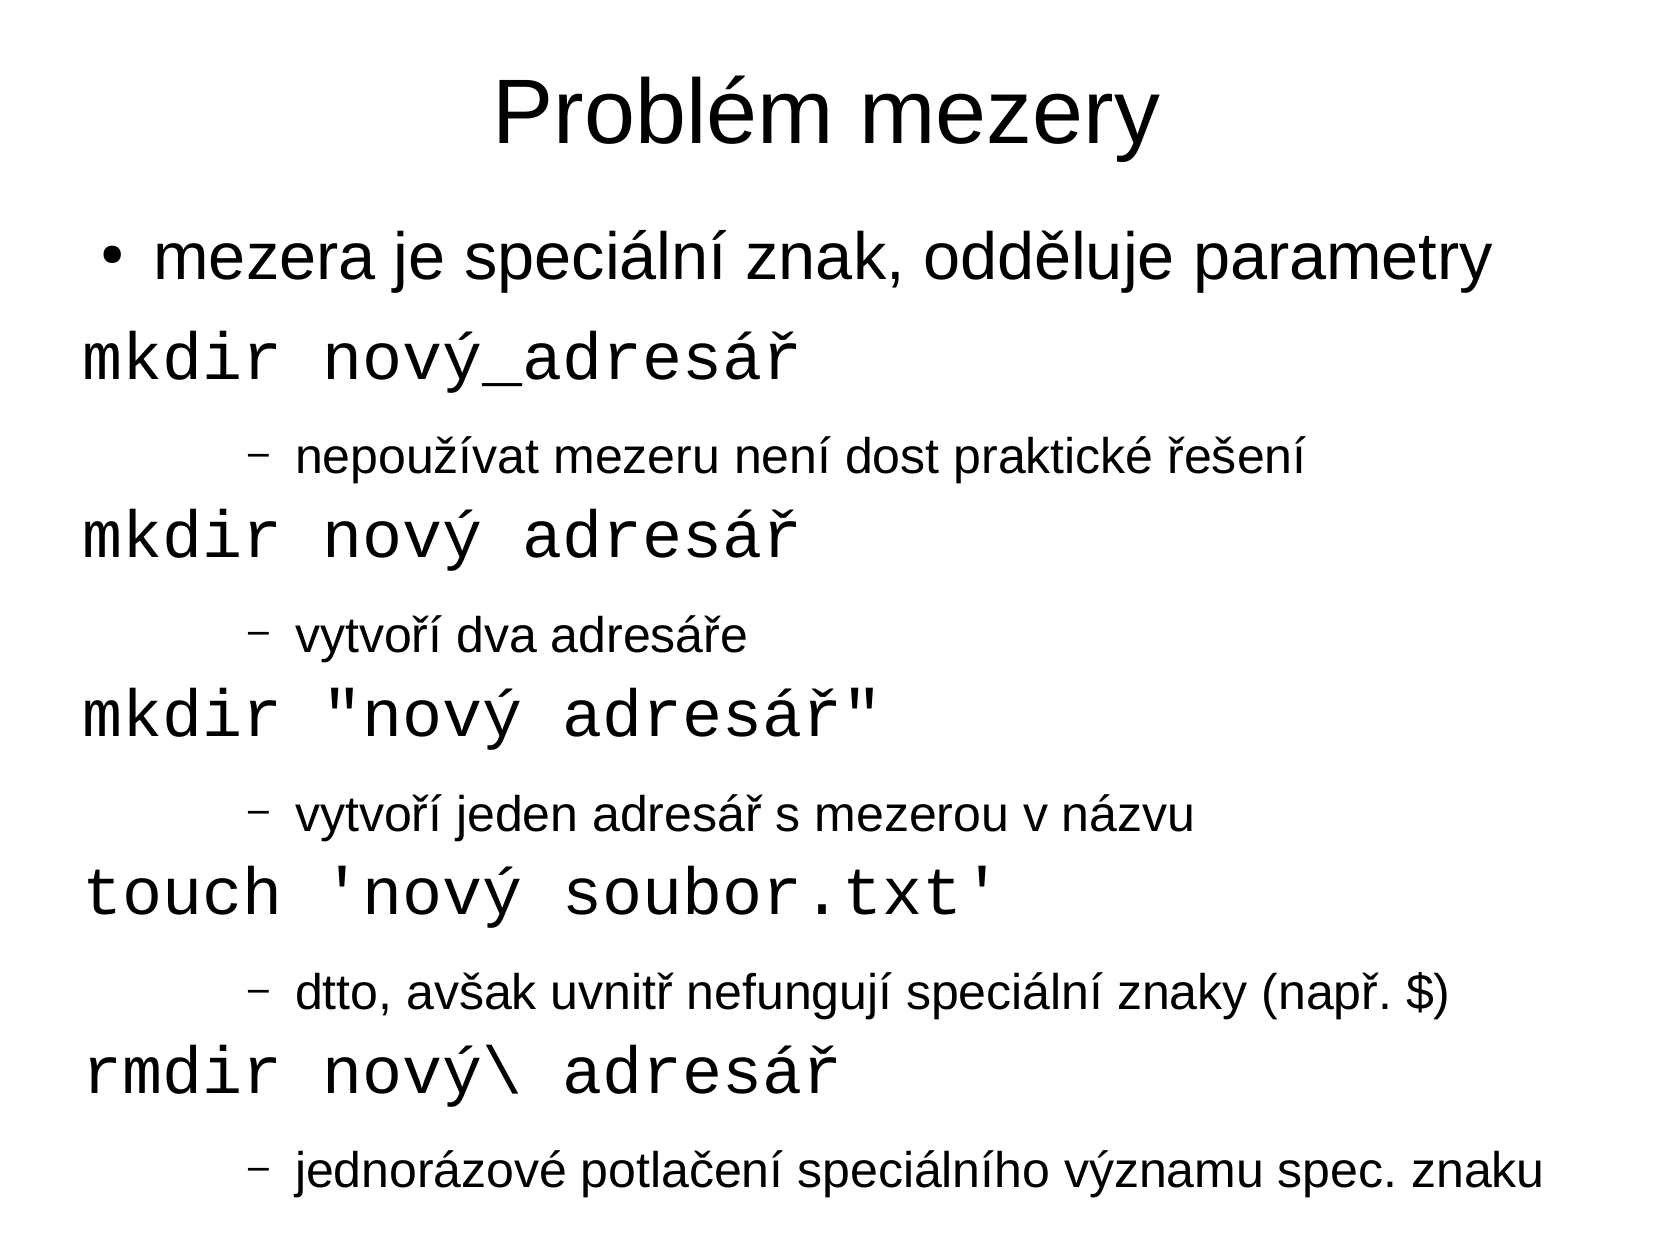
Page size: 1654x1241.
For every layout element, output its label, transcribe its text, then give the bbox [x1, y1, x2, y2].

title Problém mezery [82, 15, 1571, 208]
list mezera je speciální znak, odděluje parametry mkdir nový_adresář nepoužívat mezeru není dost praktické řešení mkdir nový adresář vytvoří dva adresáře mkdir "nový adresář" vytvoří jeden adresář s mezerou v názvu touch 'nový soubor.txt' dtto, avšak uvnitř nefungují speciální znaky (např. $) rmdir nový\ adresář jednorázové potlačení speciálního významu spec. znaku [82, 219, 1571, 1241]
